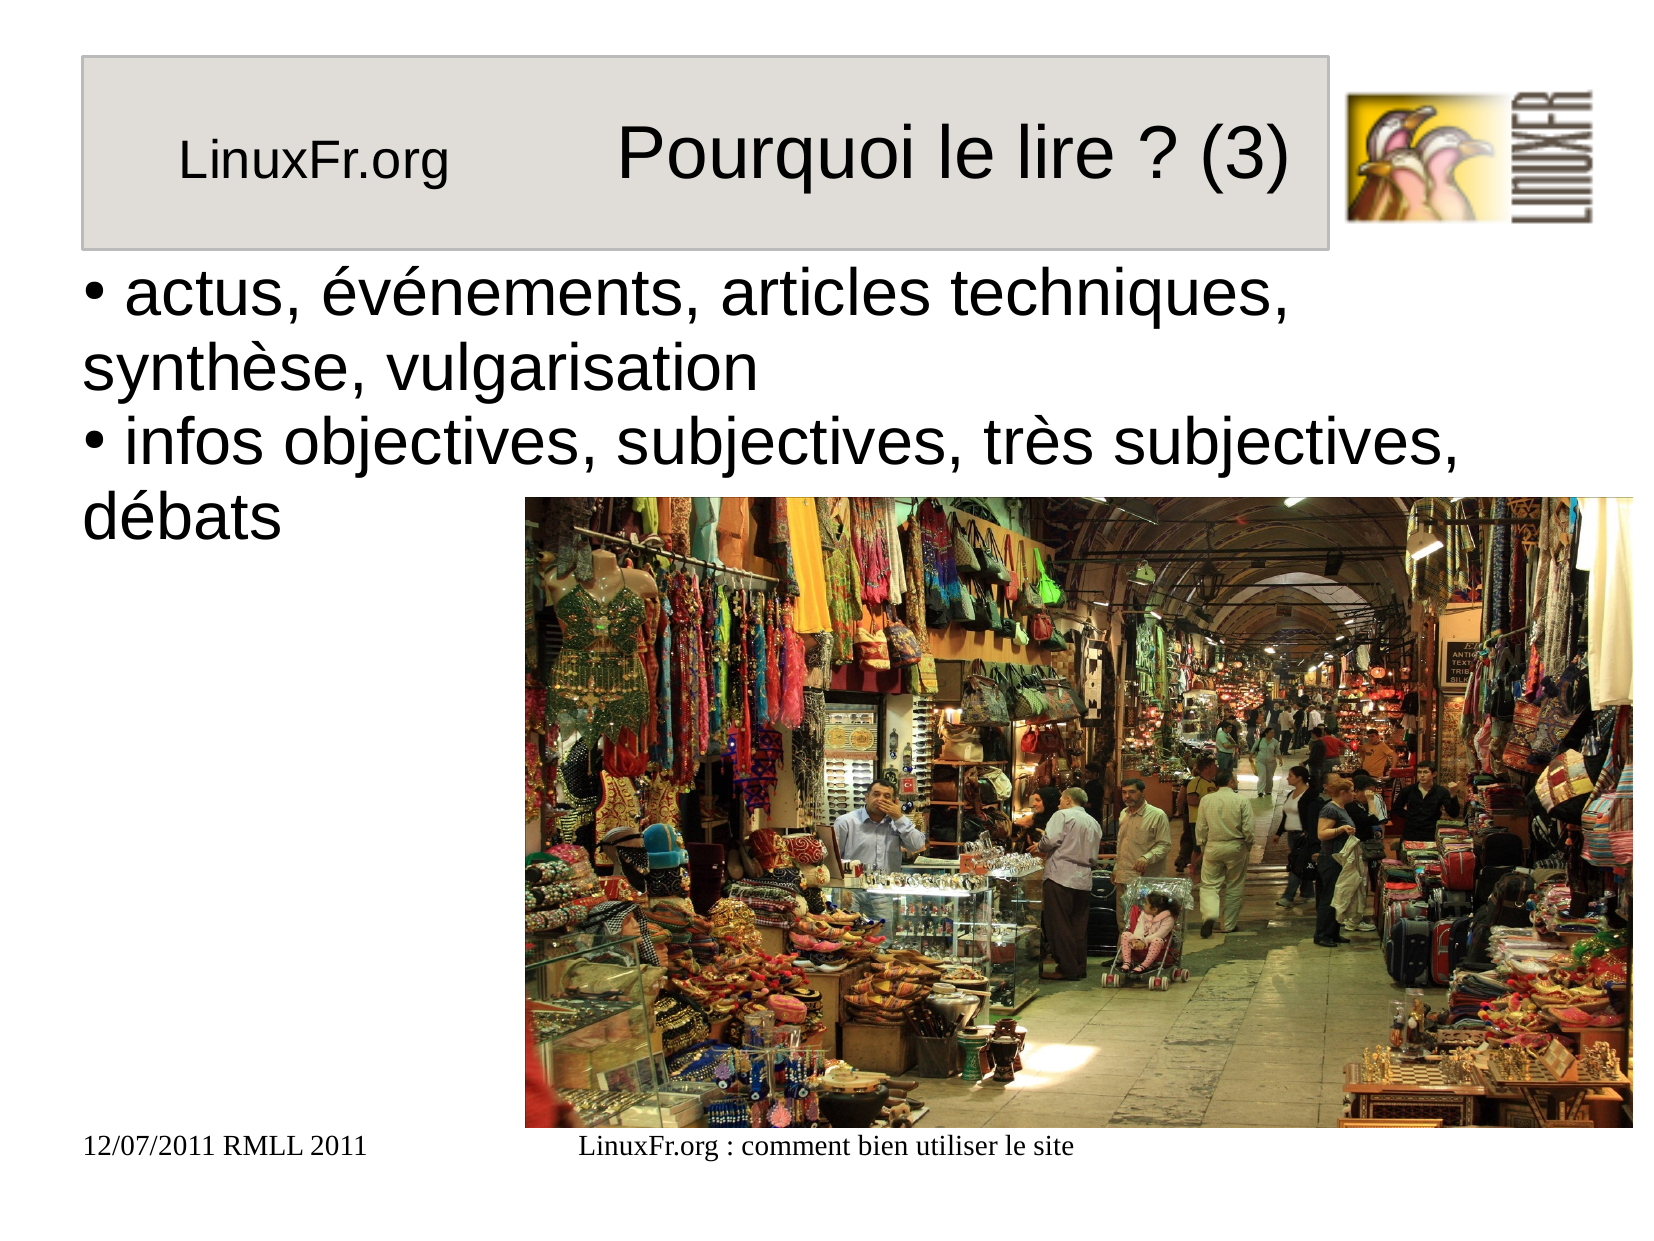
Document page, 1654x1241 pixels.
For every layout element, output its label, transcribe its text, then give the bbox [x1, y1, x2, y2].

title LinuxFr.org Pourquoi le lire ? (3) [82, 56, 1329, 250]
subtitle actus, événements, articles techniques, synthèse, vulgarisation infos objectives, subjectives, très subjectives, débats [82, 254, 1571, 1059]
picture [1341, 88, 1601, 229]
picture [525, 497, 1633, 1128]
